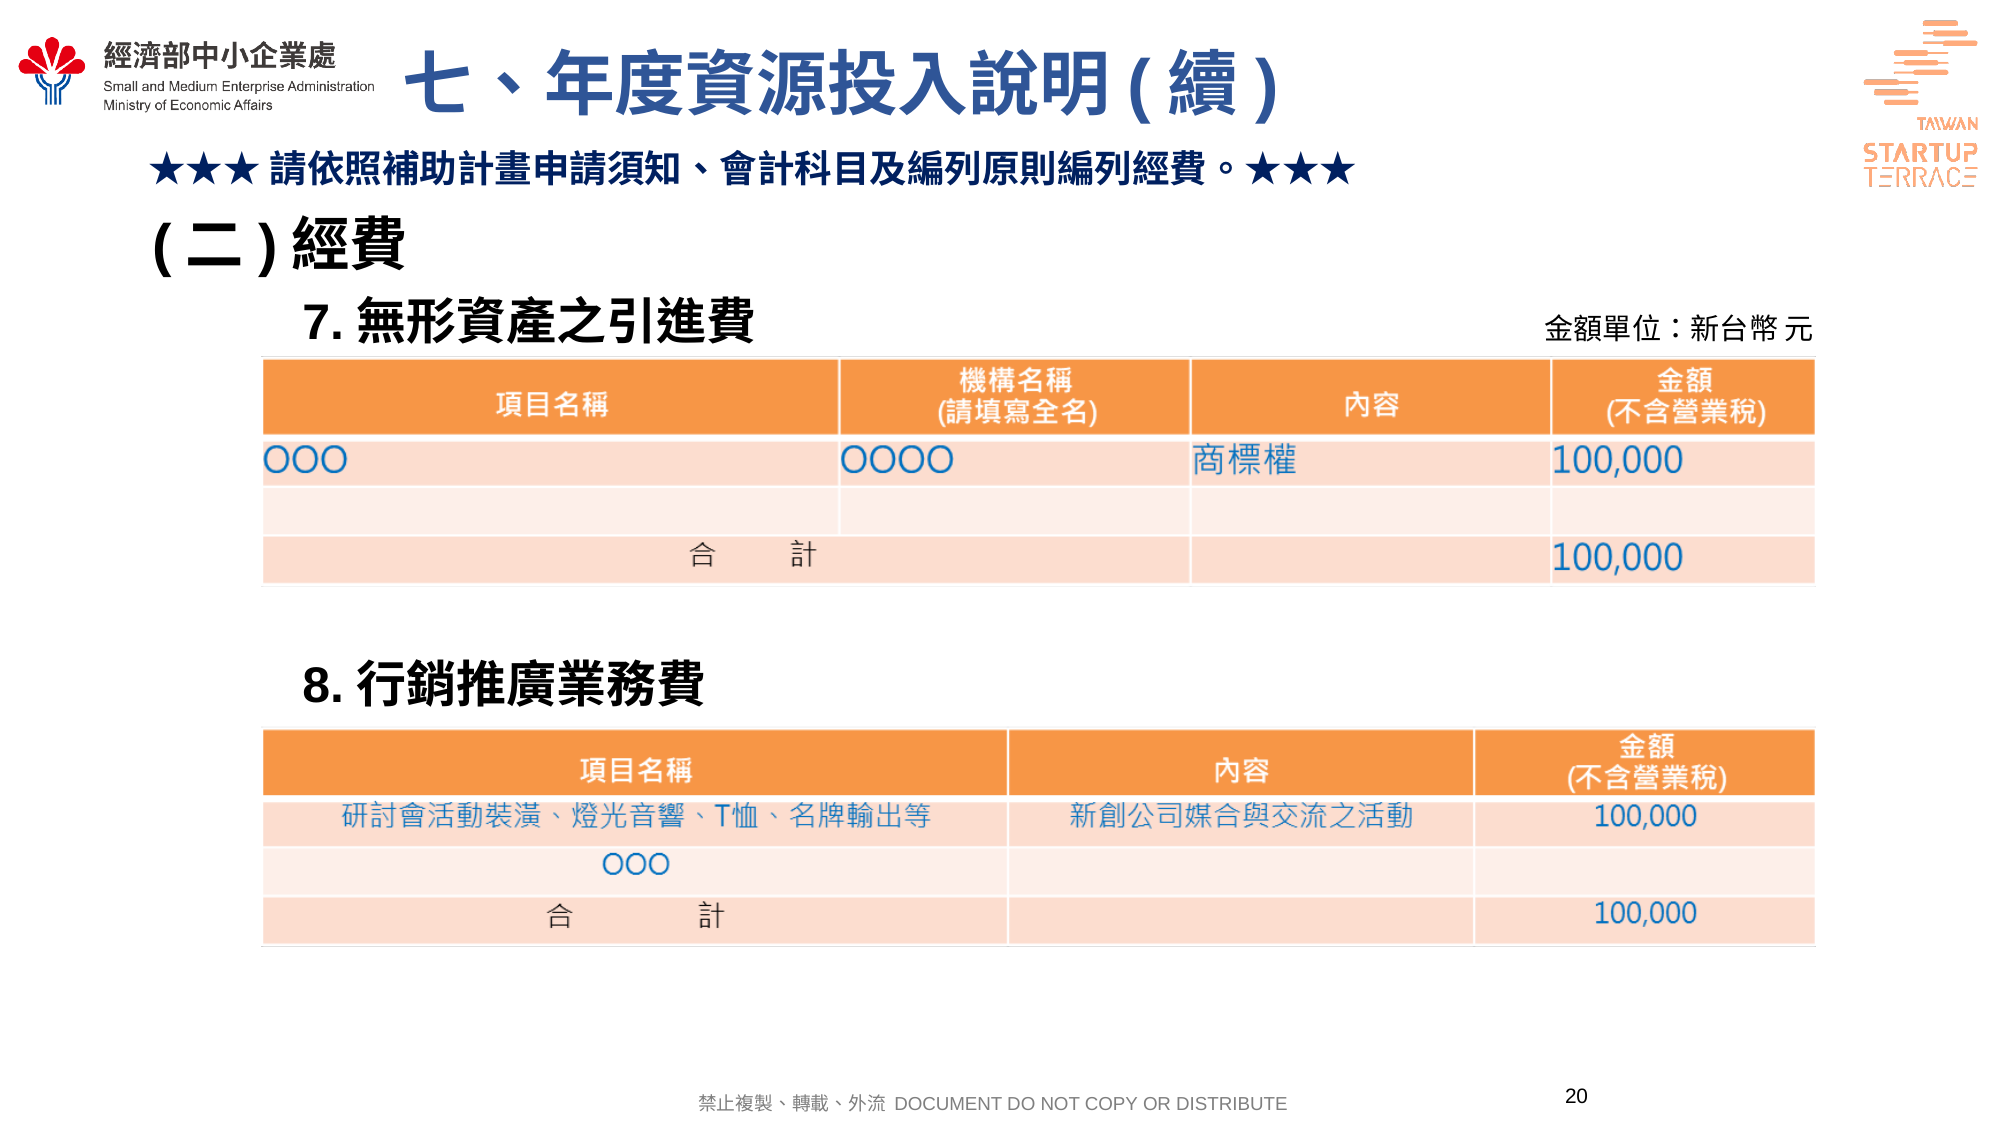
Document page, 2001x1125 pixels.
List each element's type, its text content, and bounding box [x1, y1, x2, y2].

picture [261, 720, 1816, 951]
picture [261, 353, 1816, 599]
title 七、年度資源投入說明(續) [387, 2, 1796, 171]
text_box ★★★請依照補助計畫申請須知、會計科目及編列原則編列經費。★★★ [133, 138, 1372, 198]
text_box 20 [1550, 1064, 2000, 1125]
text_box 金額單位：新台幣 元 [1530, 303, 1830, 353]
list (二)經費 7.無形資產之引進費 8.行銷推廣業務費 [137, 200, 1863, 1014]
